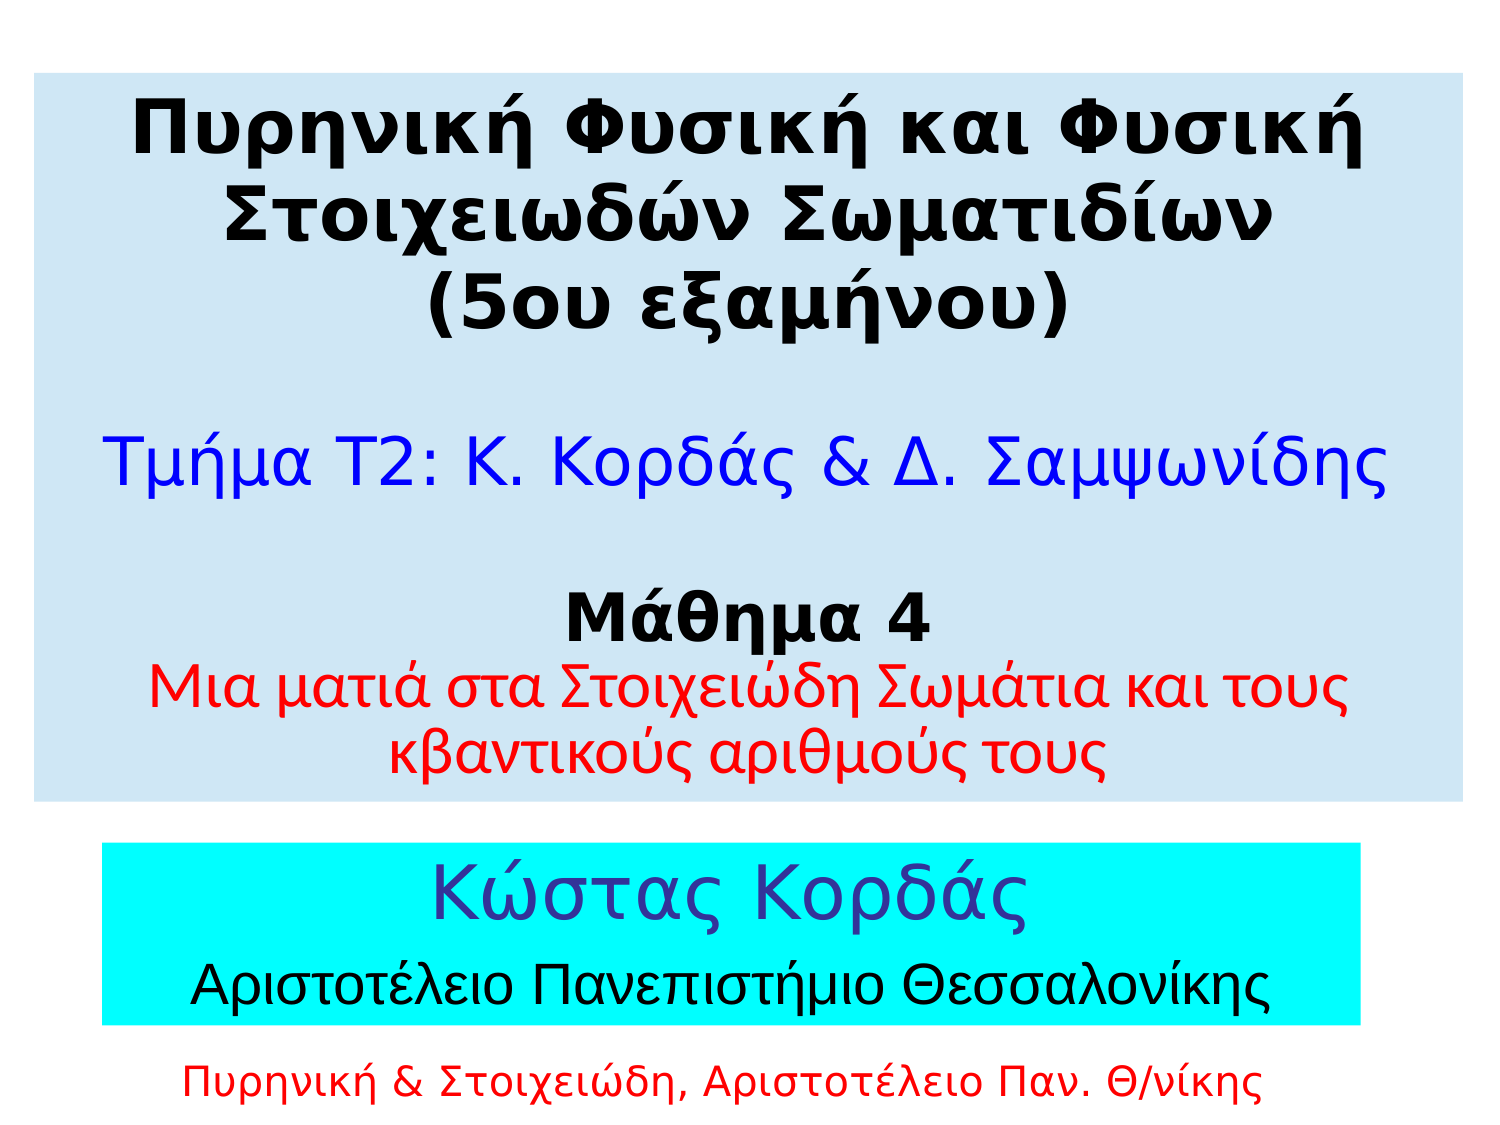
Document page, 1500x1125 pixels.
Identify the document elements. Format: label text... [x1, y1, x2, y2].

title Πυρηνική Φυσική και Φυσική Στοιχειωδών Σωματιδίων (5ου εξαμήνου) Τμήμα T2: Κ. Κορδάς & Δ. Σαμψωνίδης Μάθημα 4 Μια ματιά στα Στοιχειώδη Σωμάτια και τους κβαντικούς αριθμούς τους [34, 72, 1463, 802]
text_box Πυρηνική & Στοιχειώδη, Αριστοτέλειο Παν. Θ/νίκης [166, 1047, 1313, 1112]
text_box Κώστας Κορδάς Αριστοτέλειο Πανεπιστήμιο Θεσσαλονίκης [102, 842, 1361, 1026]
